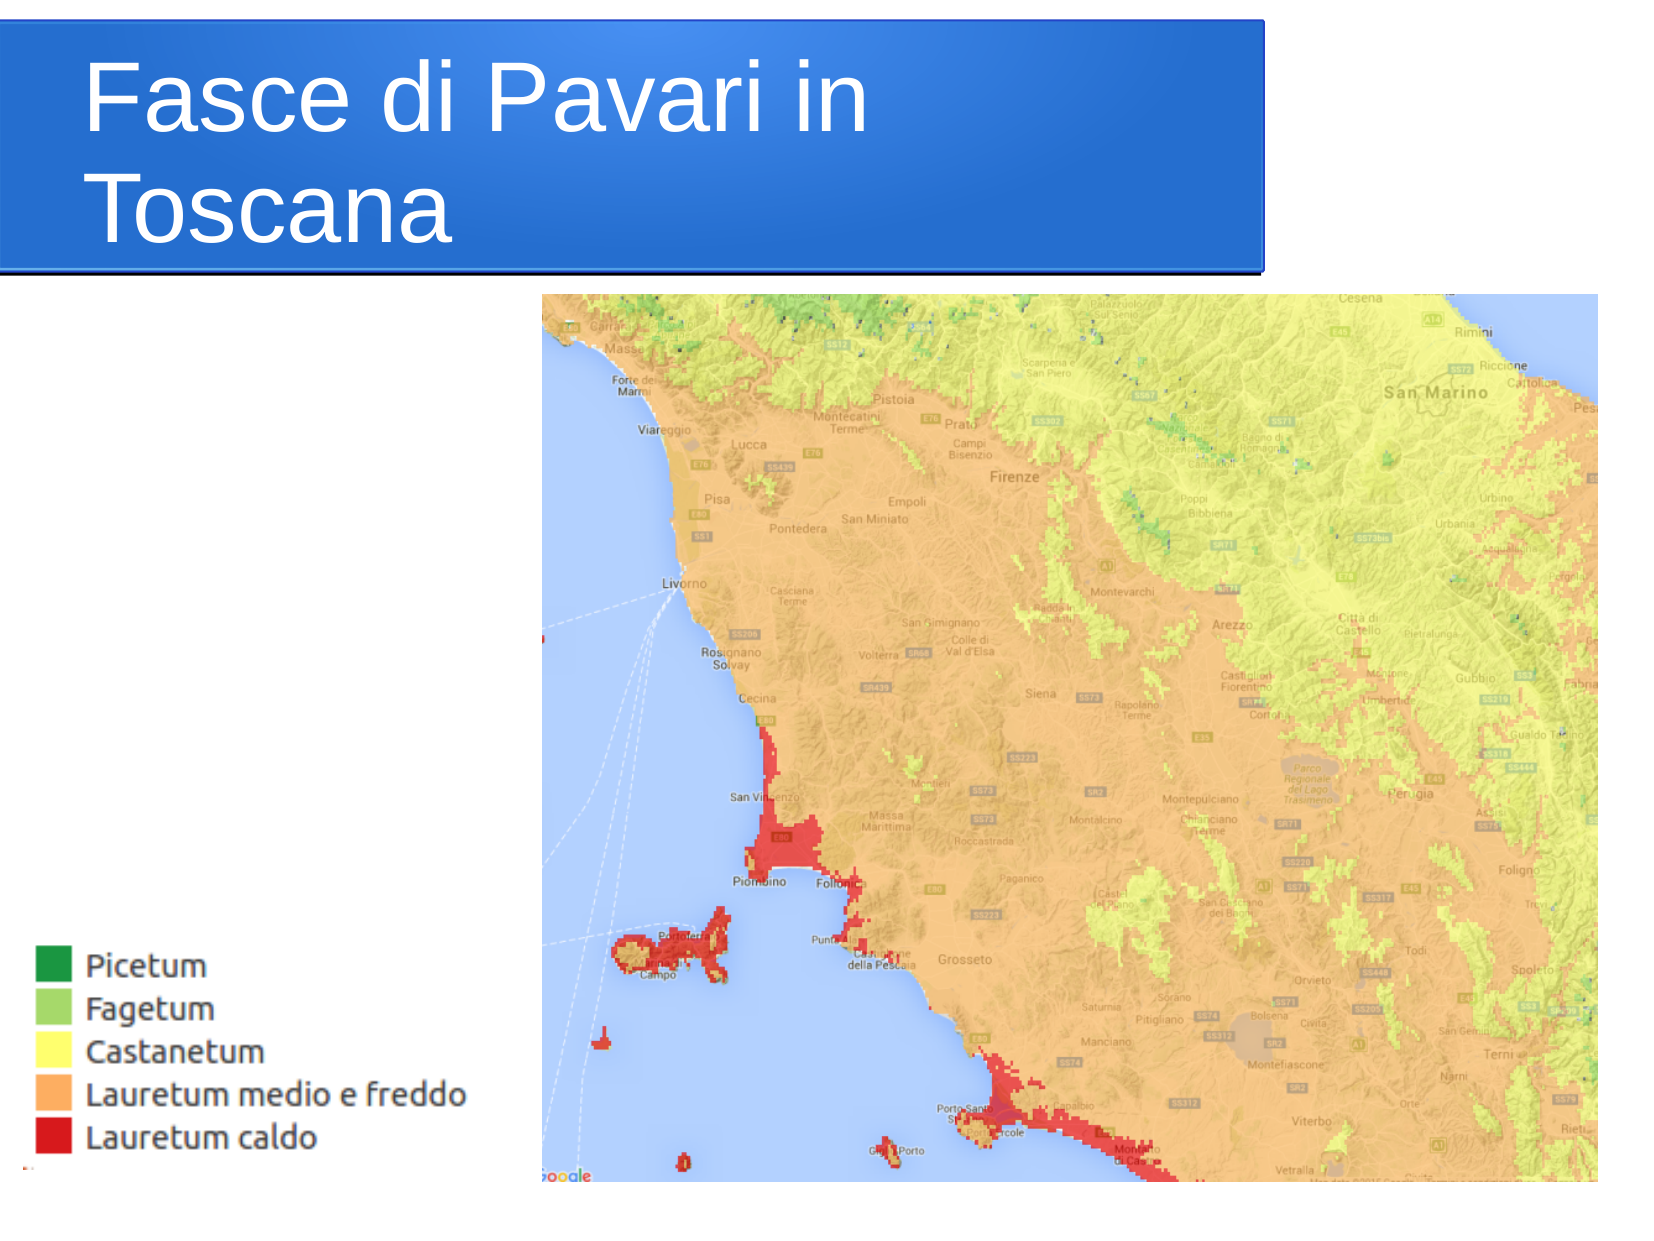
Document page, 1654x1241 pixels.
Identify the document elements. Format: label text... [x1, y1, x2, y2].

picture [23, 944, 495, 1170]
title Fasce di Pavari in Toscana [82, 41, 1250, 265]
picture [542, 294, 1598, 1182]
